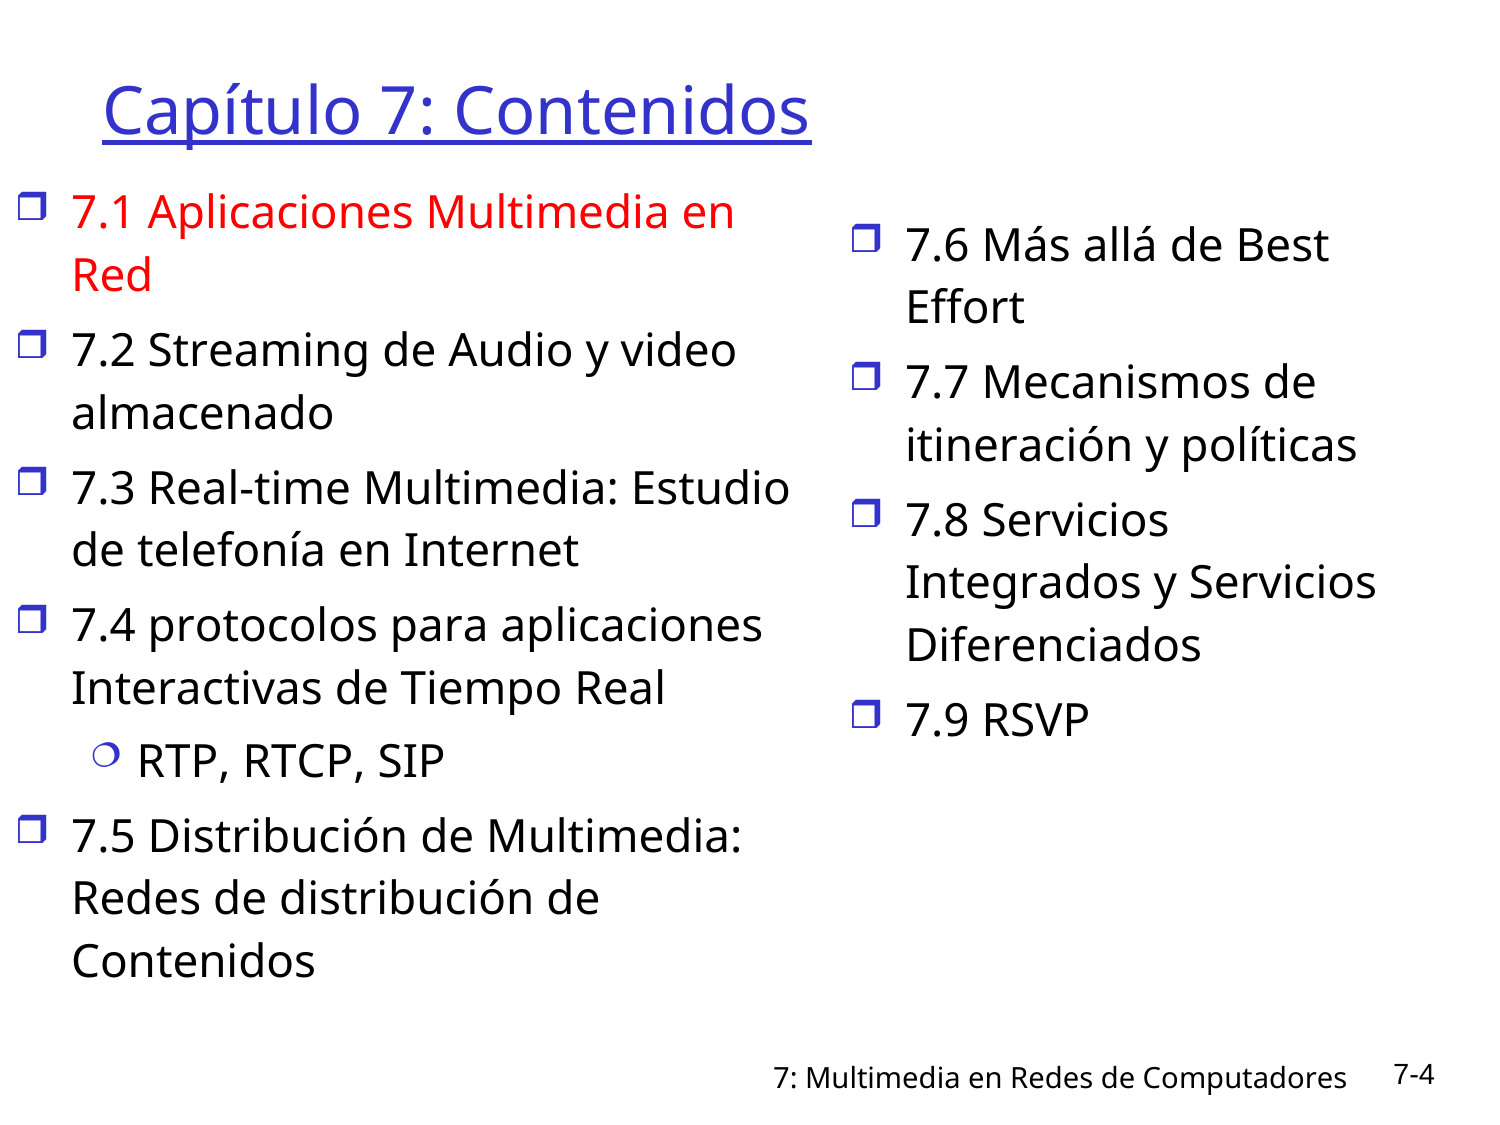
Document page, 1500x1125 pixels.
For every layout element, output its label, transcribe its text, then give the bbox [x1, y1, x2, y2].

list 7.6 Más allá de Best Effort 7.7 Mecanismos de itineración y políticas 7.8 Servicios Integrados y Servicios Diferenciados 7.9 RSVP [834, 204, 1430, 968]
list 7.1 Aplicaciones Multimedia en Red 7.2 Streaming de Audio y video almacenado 7.3 Real-time Multimedia: Estudio de telefonía en Internet 7.4 protocolos para aplicaciones Interactivas de Tiempo Real RTP, RTCP, SIP 7.5 Distribución de Multimedia: Redes de distribución de Contenidos [0, 172, 824, 978]
title Capítulo 7: Contenidos [87, 37, 1363, 181]
